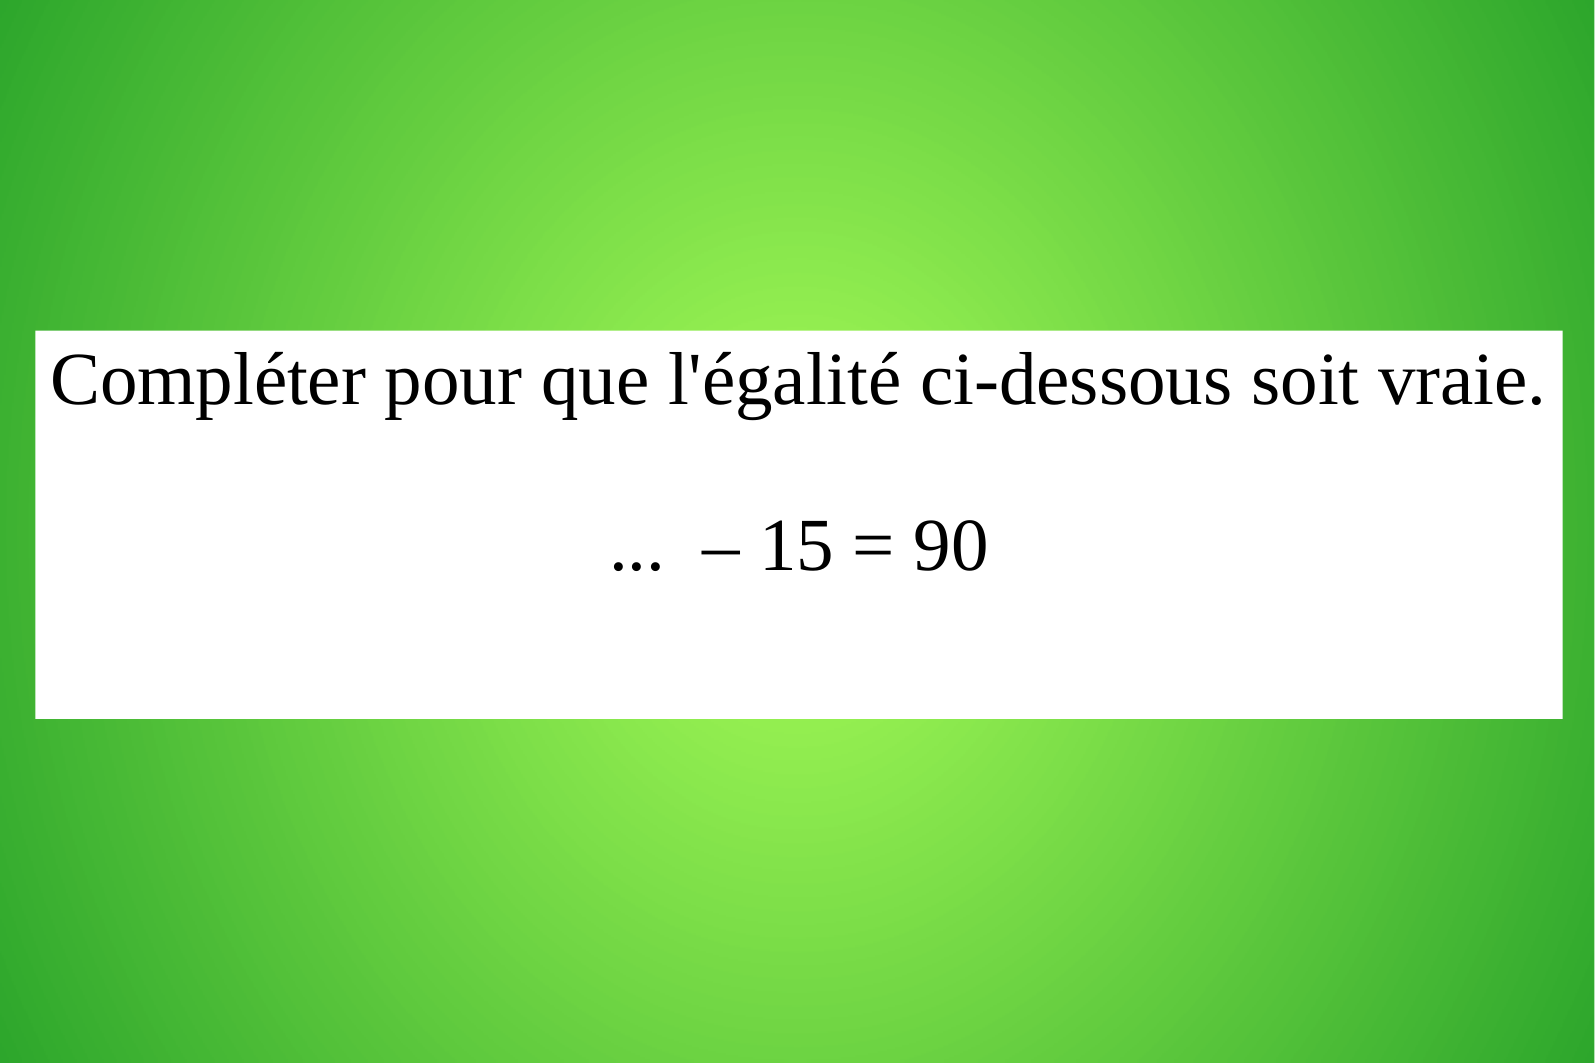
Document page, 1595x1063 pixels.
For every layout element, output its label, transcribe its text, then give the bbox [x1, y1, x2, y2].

picture [0, 0, 1595, 1063]
text_box Compléter pour que l'égalité ci-dessous soit vraie. ... – 15 = 90 [35, 330, 1563, 719]
